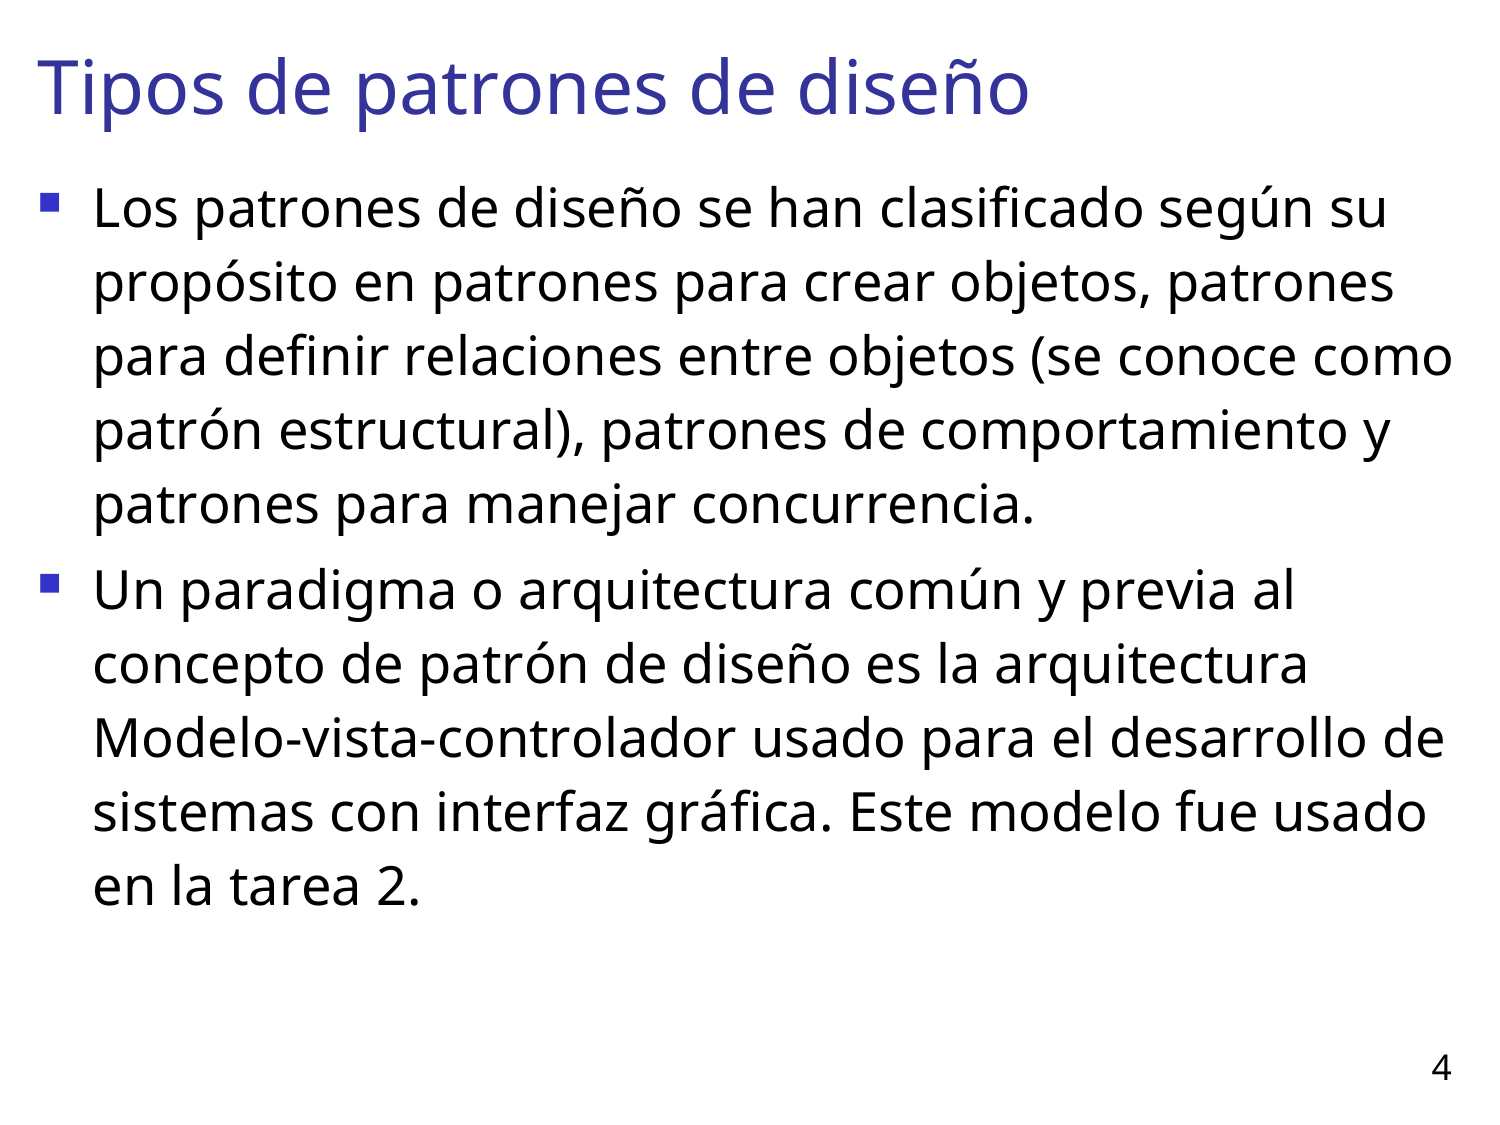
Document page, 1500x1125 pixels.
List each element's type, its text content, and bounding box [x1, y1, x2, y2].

title Tipos de patrones de diseño [37, 27, 1466, 143]
list Los patrones de diseño se han clasificado según su propósito en patrones para crear objetos, patrones para definir relaciones entre objetos (se conoce como patrón estructural), patrones de comportamiento y patrones para manejar concurrencia. Un paradigma o arquitectura común y previa al concepto de patrón de diseño es la arquitectura Modelo-vista-controlador usado para el desarrollo de sistemas con interfaz gráfica. Este modelo fue usado en la tarea 2. [37, 169, 1462, 998]
